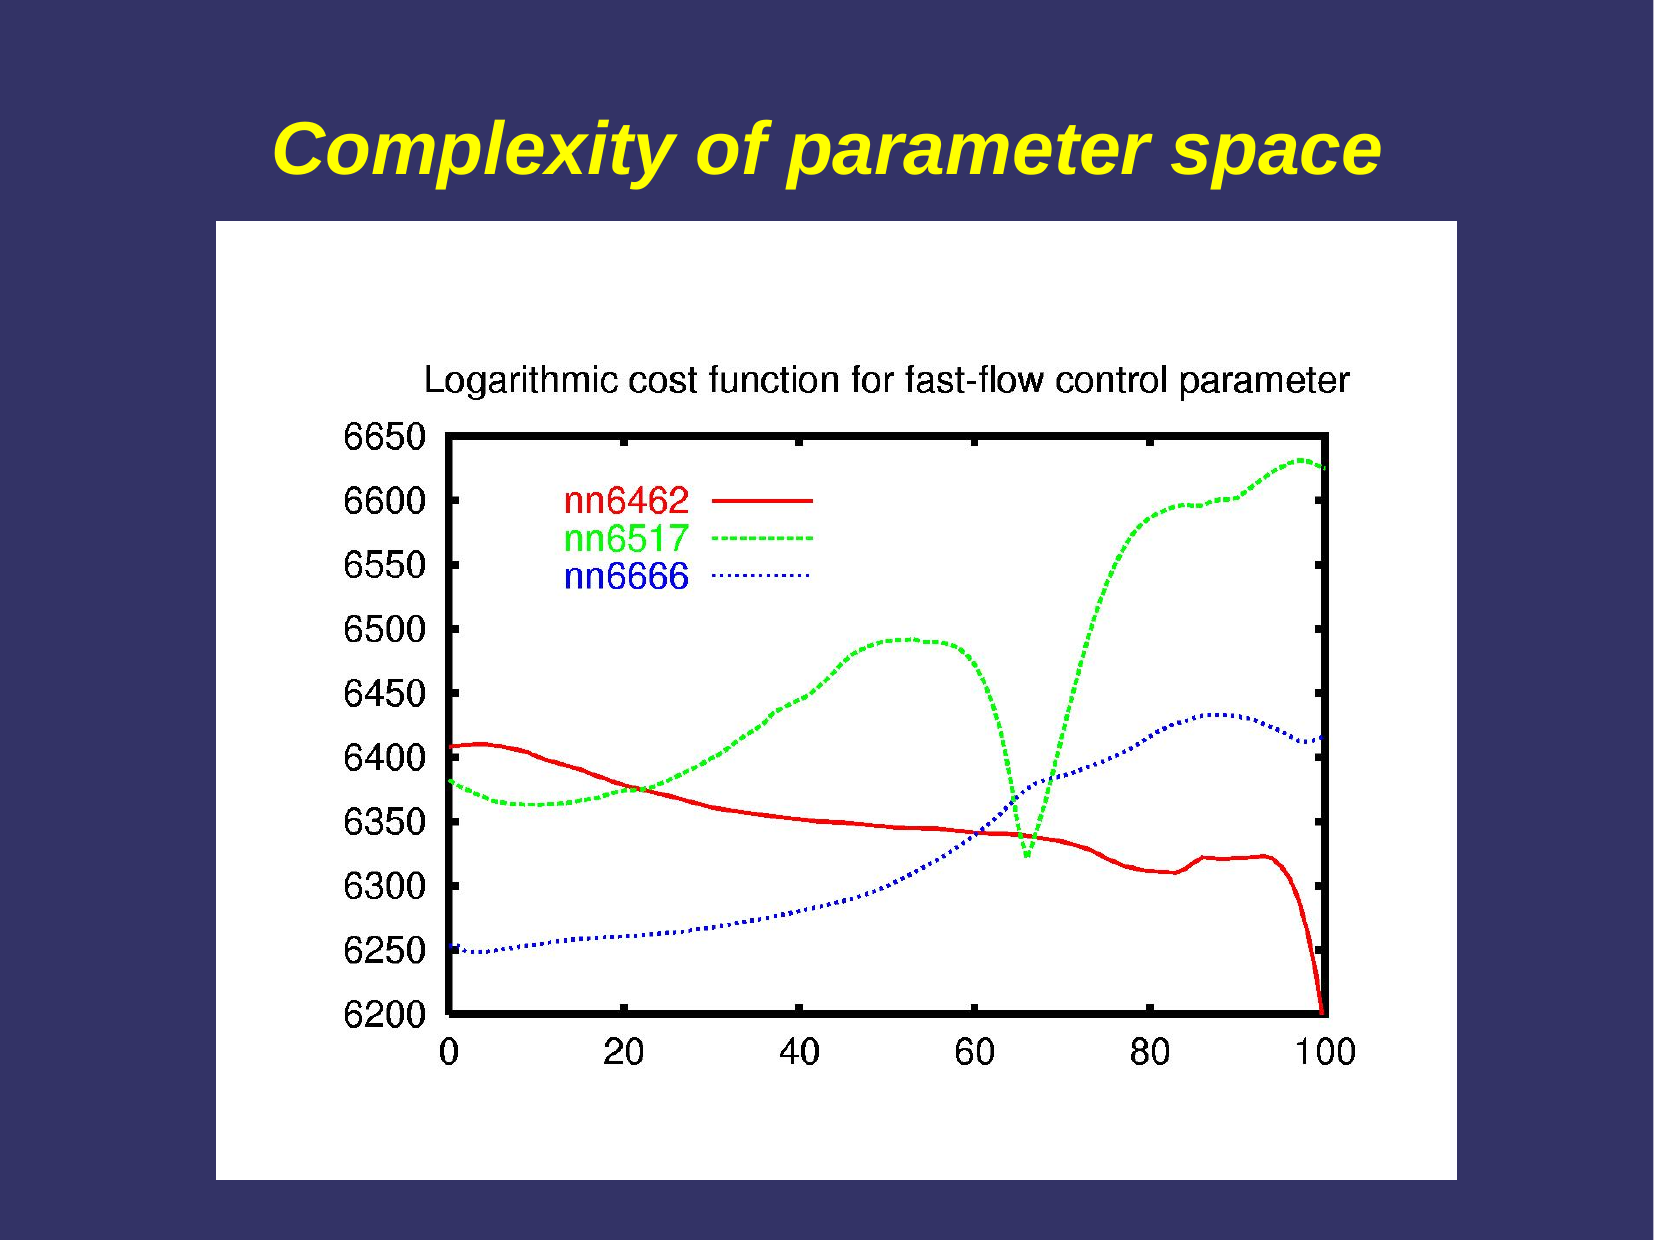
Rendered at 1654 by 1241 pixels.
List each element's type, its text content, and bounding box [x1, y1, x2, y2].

title Complexity of parameter space [121, 49, 1534, 250]
picture [216, 221, 1457, 1180]
